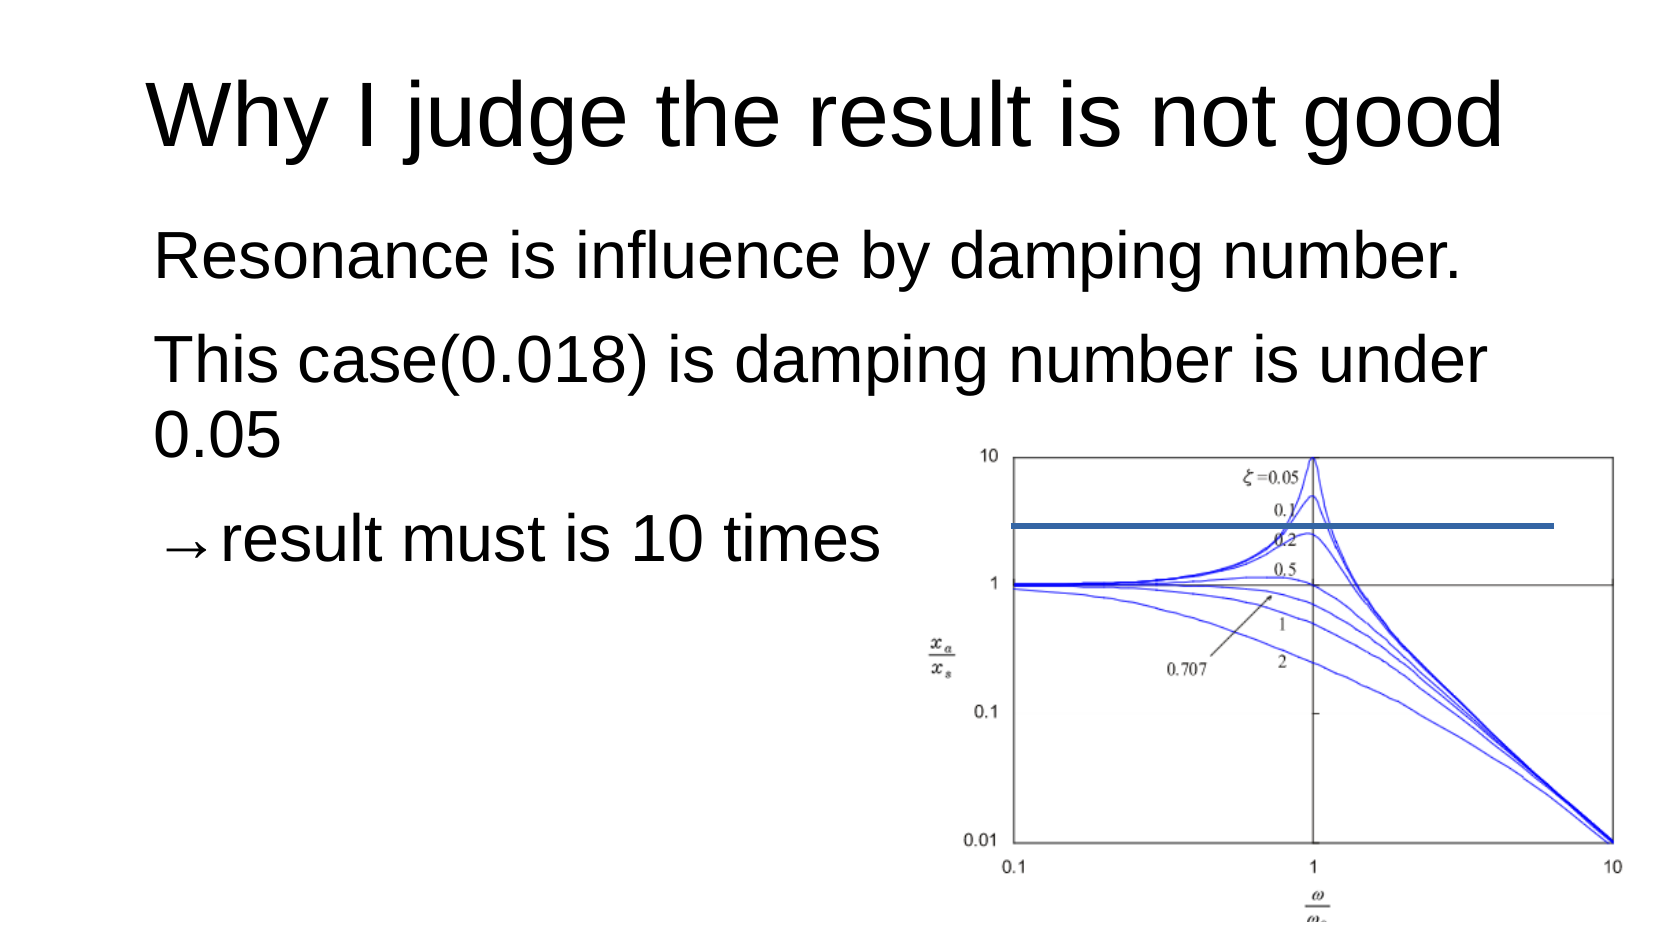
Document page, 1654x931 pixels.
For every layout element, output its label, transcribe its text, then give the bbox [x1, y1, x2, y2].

title Why I judge the result is not good [82, 37, 1571, 193]
list Resonance is influence by damping number. This case(0.018) is damping number is under 0.05 →result must is 10 times [82, 217, 1571, 758]
picture [909, 433, 1642, 922]
